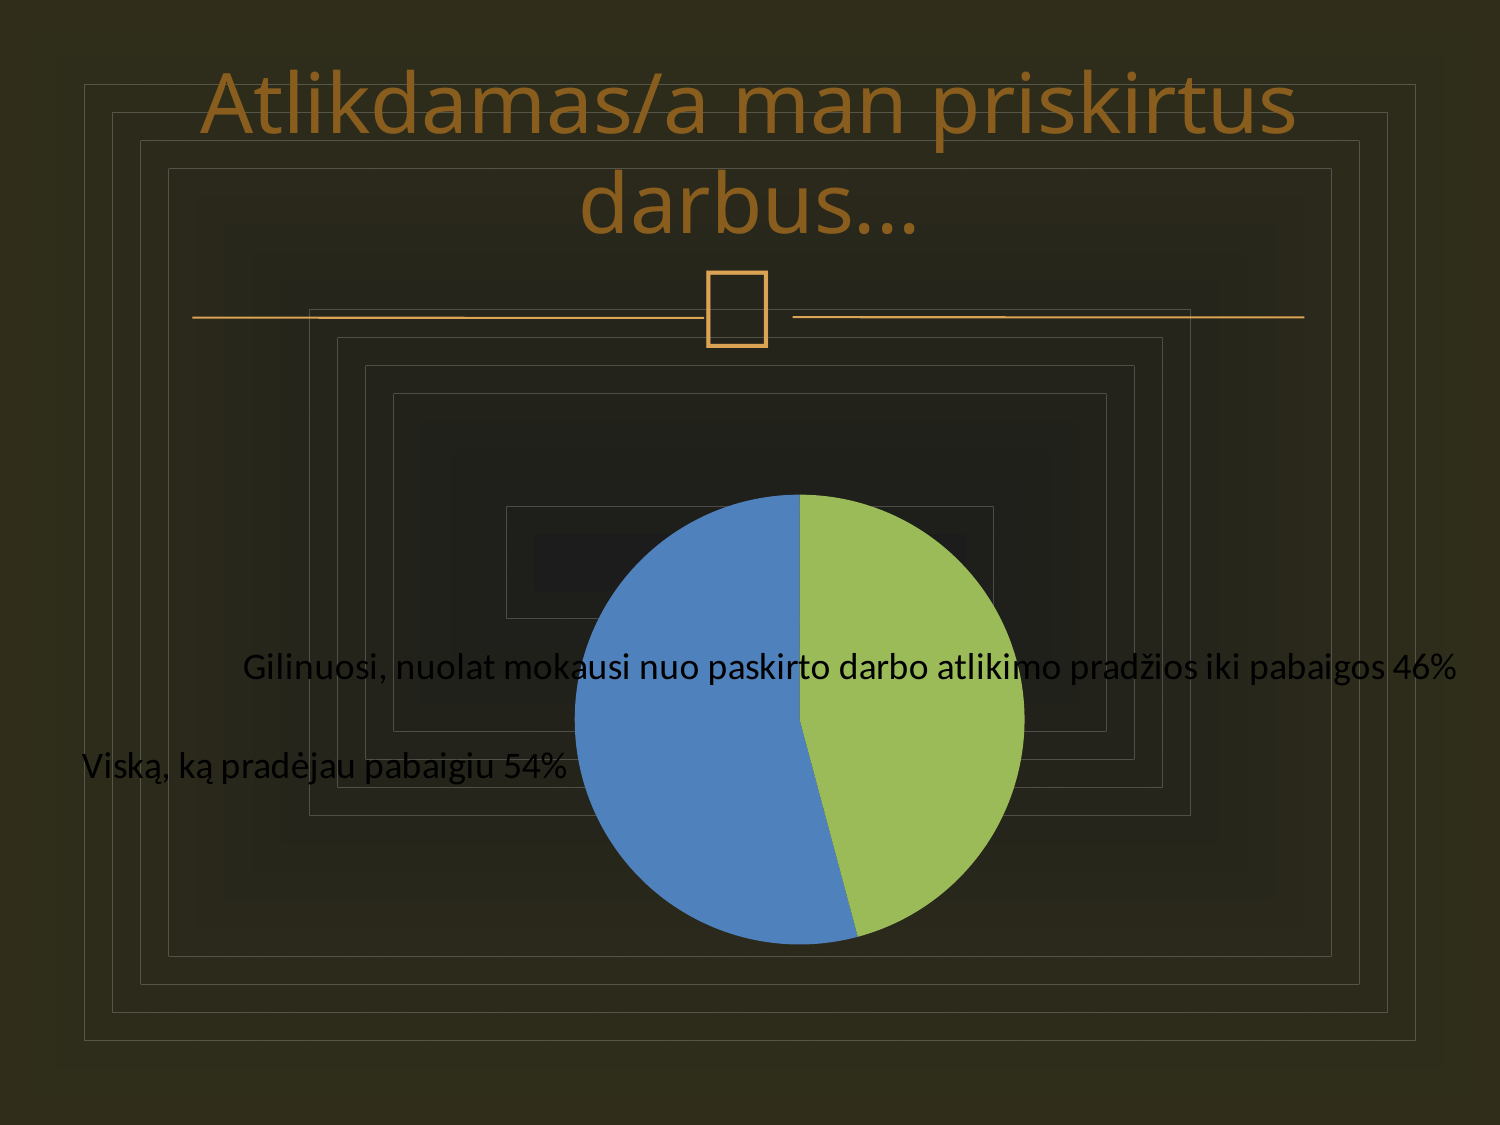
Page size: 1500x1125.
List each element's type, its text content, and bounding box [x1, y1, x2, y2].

chart [53, 368, 1459, 1071]
title Atlikdamas/a man priskirtus darbus... [29, 42, 1471, 252]
